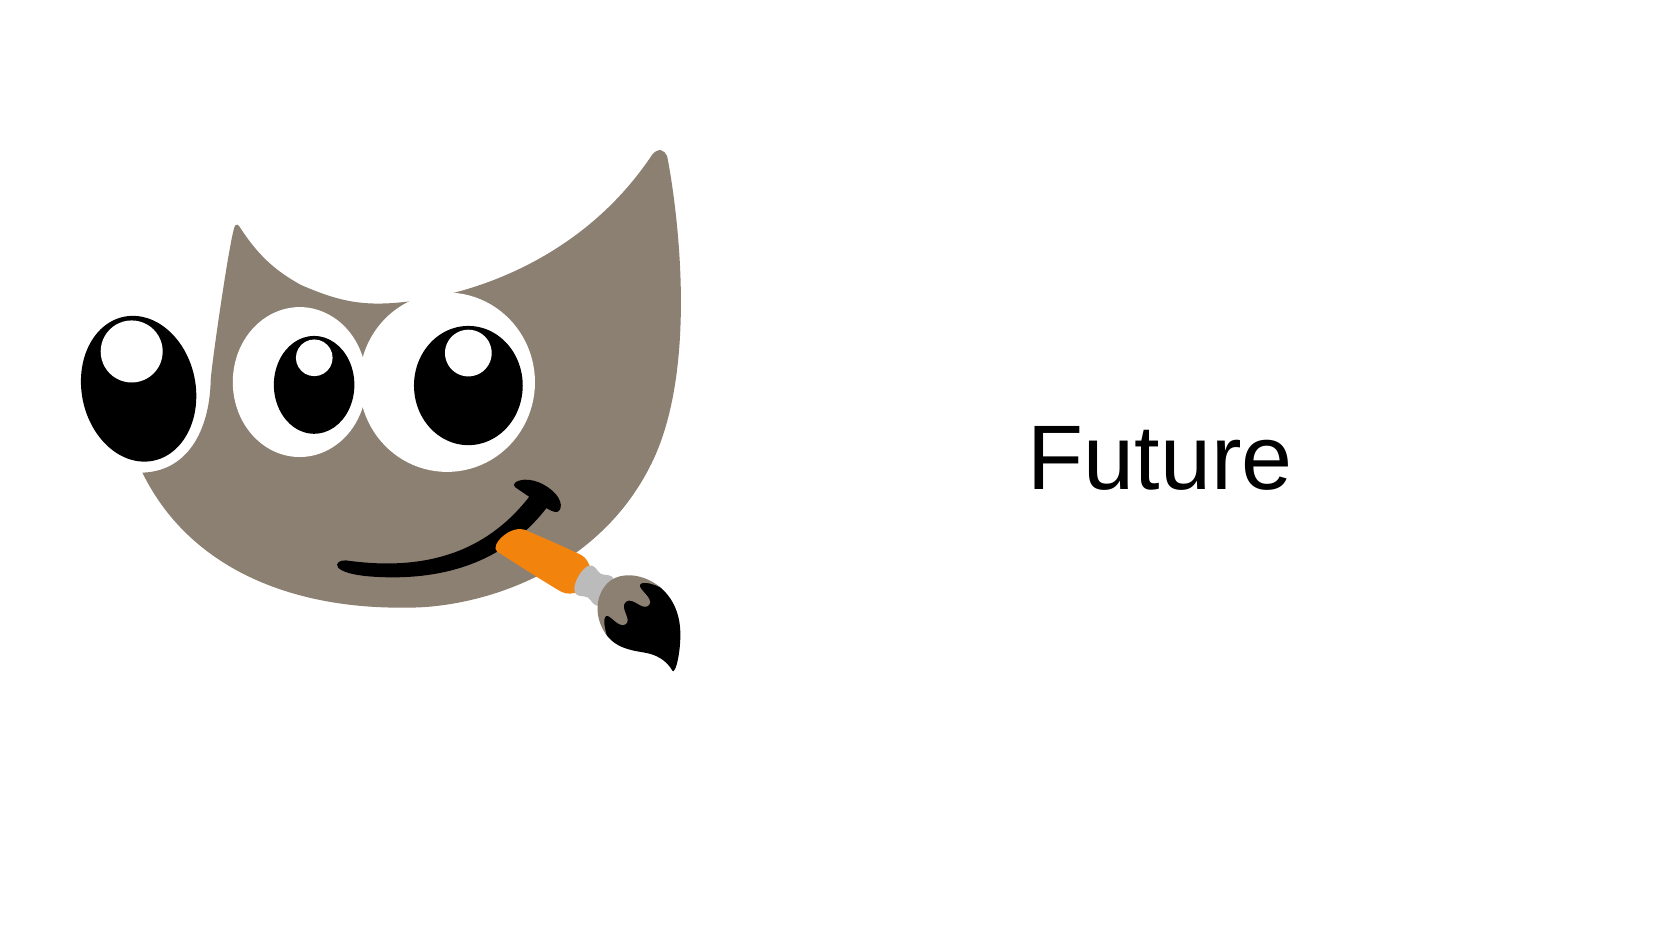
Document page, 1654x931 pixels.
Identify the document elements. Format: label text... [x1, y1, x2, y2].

title Future [750, 157, 1571, 759]
